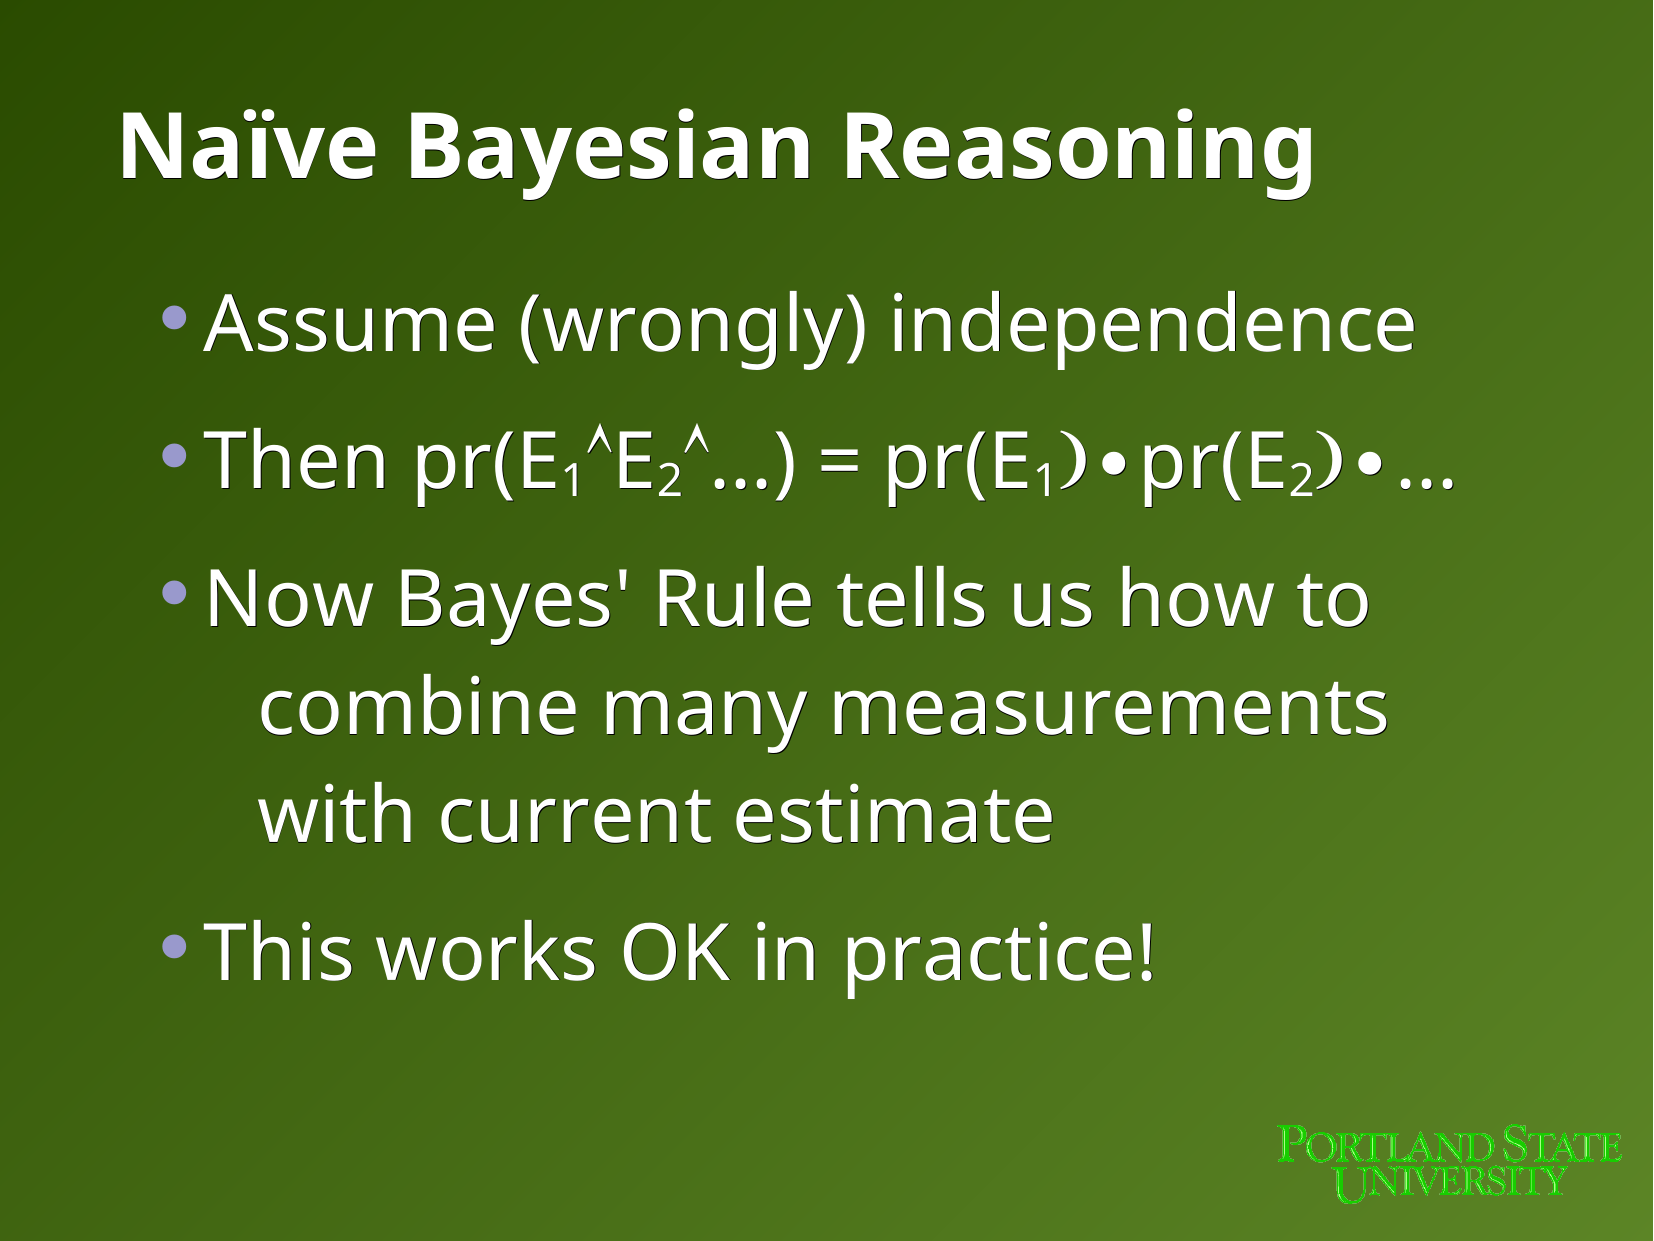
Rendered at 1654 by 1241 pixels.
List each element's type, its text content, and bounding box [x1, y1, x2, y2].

list Assume (wrongly) independence Then pr(E1E2...) = pr(E1)∙pr(E2)∙... Now Bayes' Rule tells us how to combine many measurements with current estimate This works OK in practice! [115, 266, 1527, 1049]
picture [1277, 1124, 1622, 1204]
title Naïve Bayesian Reasoning [115, 86, 1527, 200]
